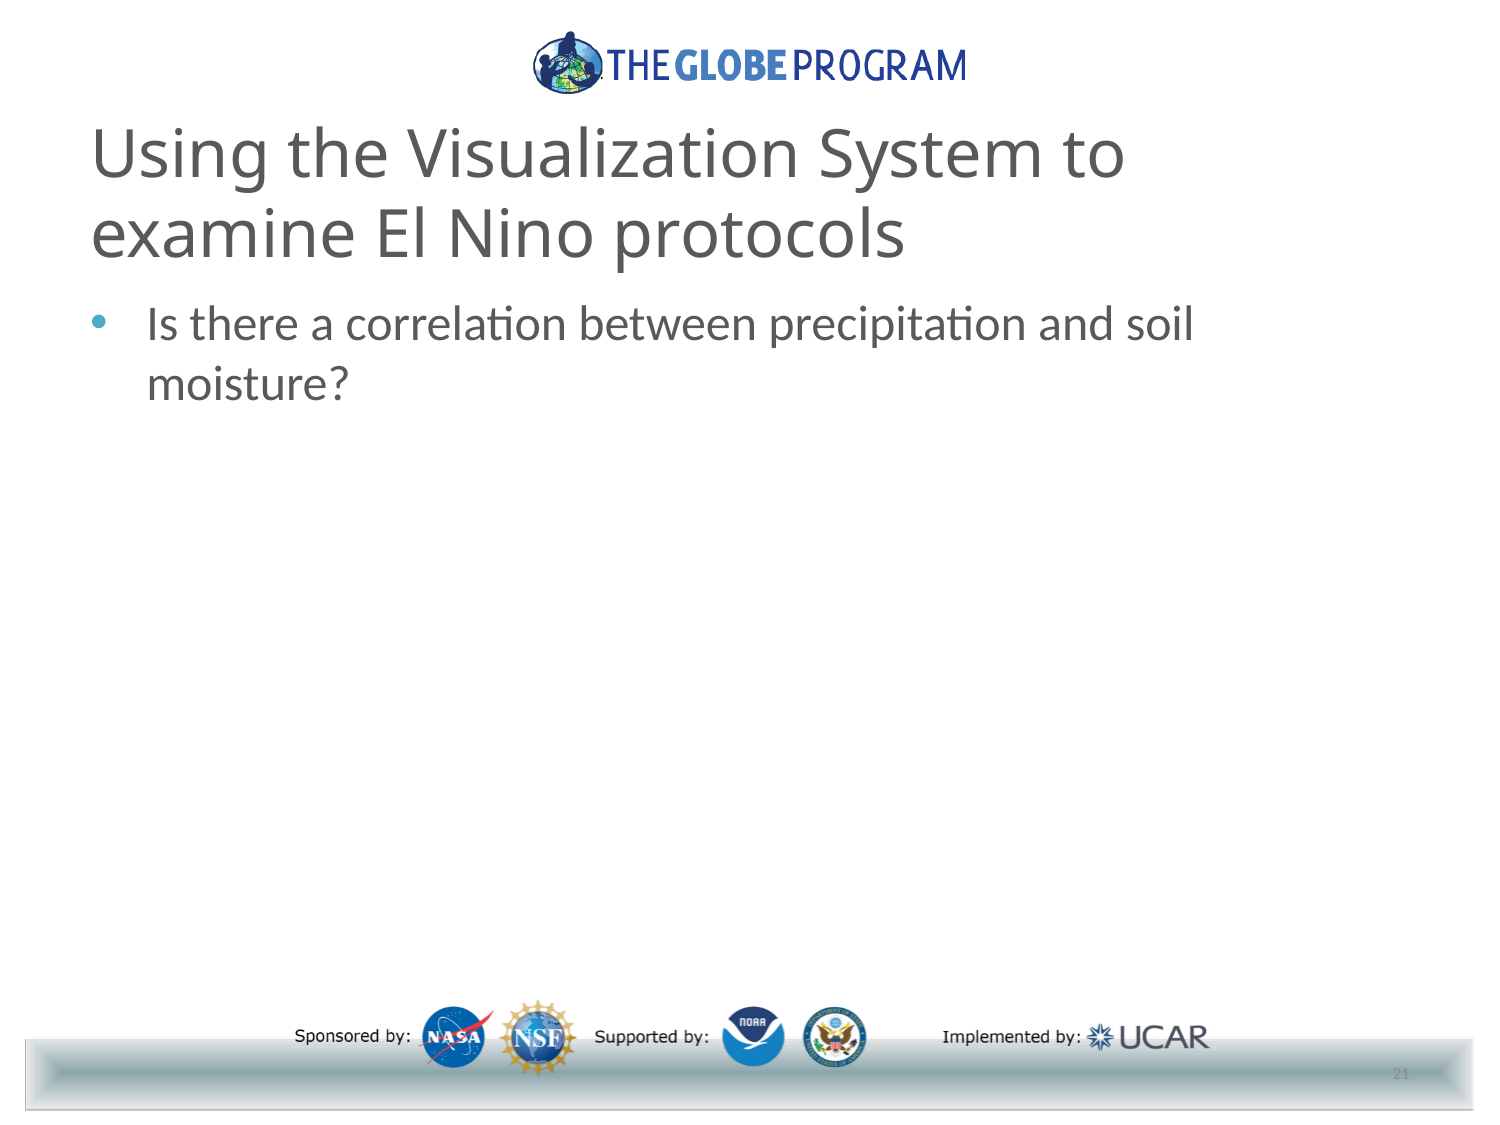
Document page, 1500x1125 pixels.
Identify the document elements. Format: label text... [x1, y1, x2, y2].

list Is there a correlation between precipitation and soil moisture? [75, 283, 1425, 979]
slide_number <number> [1074, 1042, 1425, 1103]
title Using the Visualization System to examine El Nino protocols [75, 119, 1425, 263]
picture [262, 1000, 1238, 1085]
picture [526, 24, 975, 100]
